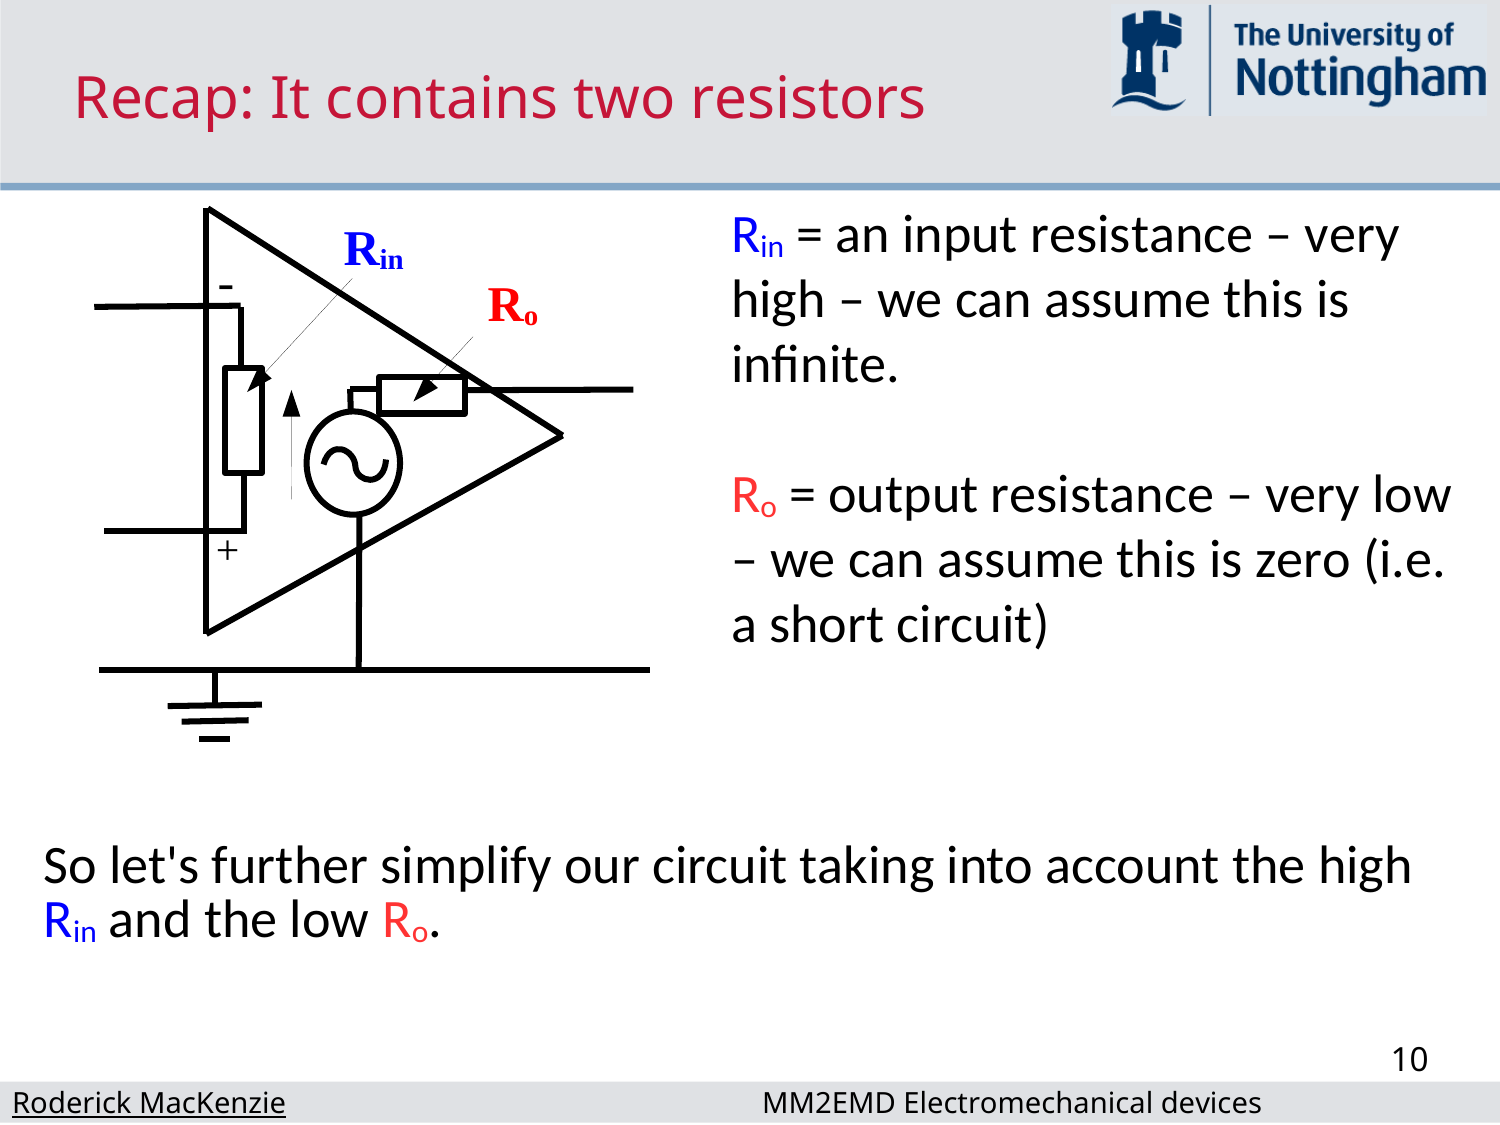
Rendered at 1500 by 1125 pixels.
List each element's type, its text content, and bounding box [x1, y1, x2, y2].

picture [1111, 4, 1487, 116]
title Recap: It contains two resistors [59, 20, 1072, 172]
text_box So let's further simplify our circuit taking into account the high Rin and the low Ro. [28, 835, 1463, 1013]
text_box - [202, 242, 250, 317]
text_box + [201, 515, 255, 581]
text_box Rin = an input resistance – very high – we can assume this is infinite. Ro = output resistance – very low – we can assume this is zero (i.e. a short circuit) [716, 190, 1473, 697]
text_box Ro [473, 264, 605, 356]
text_box <number> [1375, 1030, 1500, 1101]
text_box Rin [328, 208, 461, 300]
